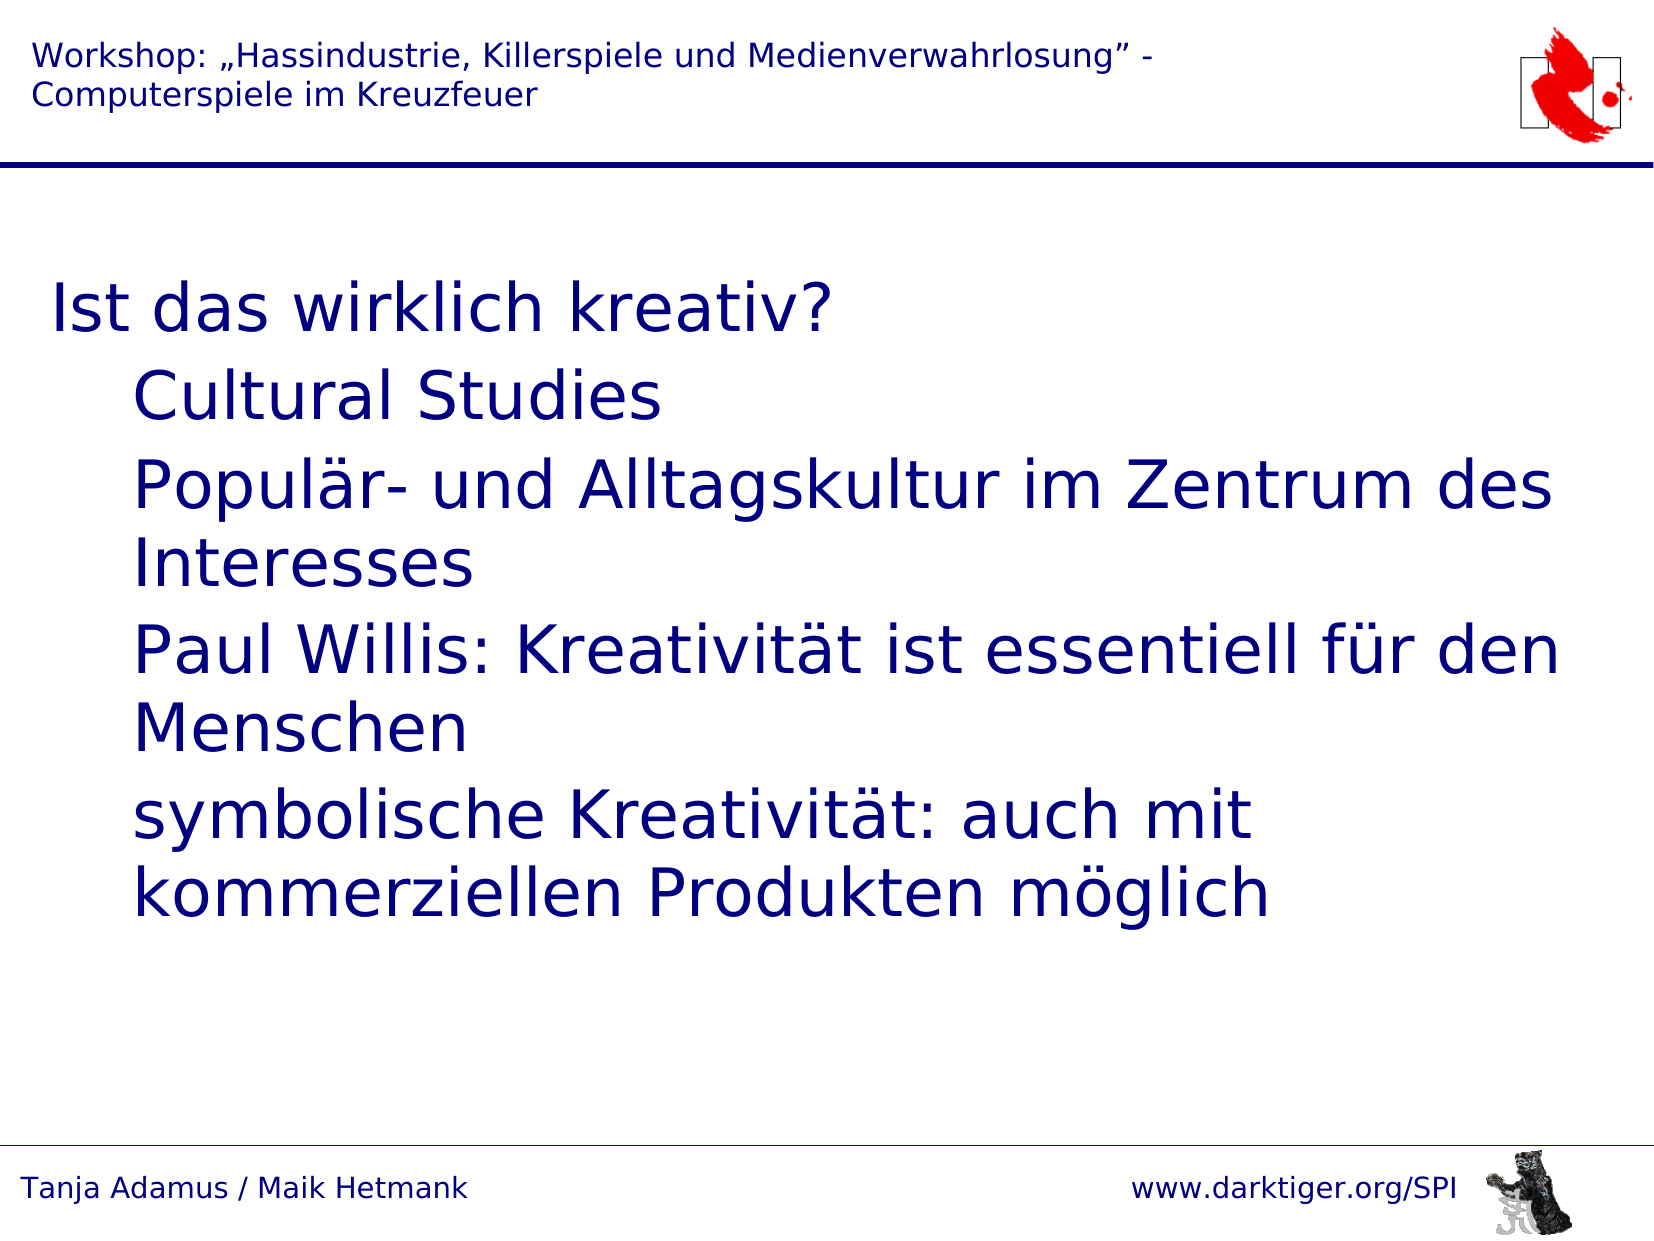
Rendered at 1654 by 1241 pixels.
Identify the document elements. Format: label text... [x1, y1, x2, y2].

text_box Populär- und Alltagskultur im Zentrum des Interesses [118, 438, 1625, 604]
text_box Ist das wirklich kreativ? [35, 261, 1565, 355]
picture [1503, 16, 1632, 148]
text_box Workshop: „Hassindustrie, Killerspiele und Medienverwahrlosung” - Computerspiele im Kreuzfeuer [16, 29, 1418, 178]
text_box Paul Willis: Kreativität ist essentiell für den Menschen [118, 604, 1625, 769]
picture [1486, 1150, 1572, 1235]
text_box Cultural Studies [118, 350, 1625, 438]
text_box symbolische Kreativität: auch mit kommerziellen Produkten möglich [118, 769, 1625, 941]
